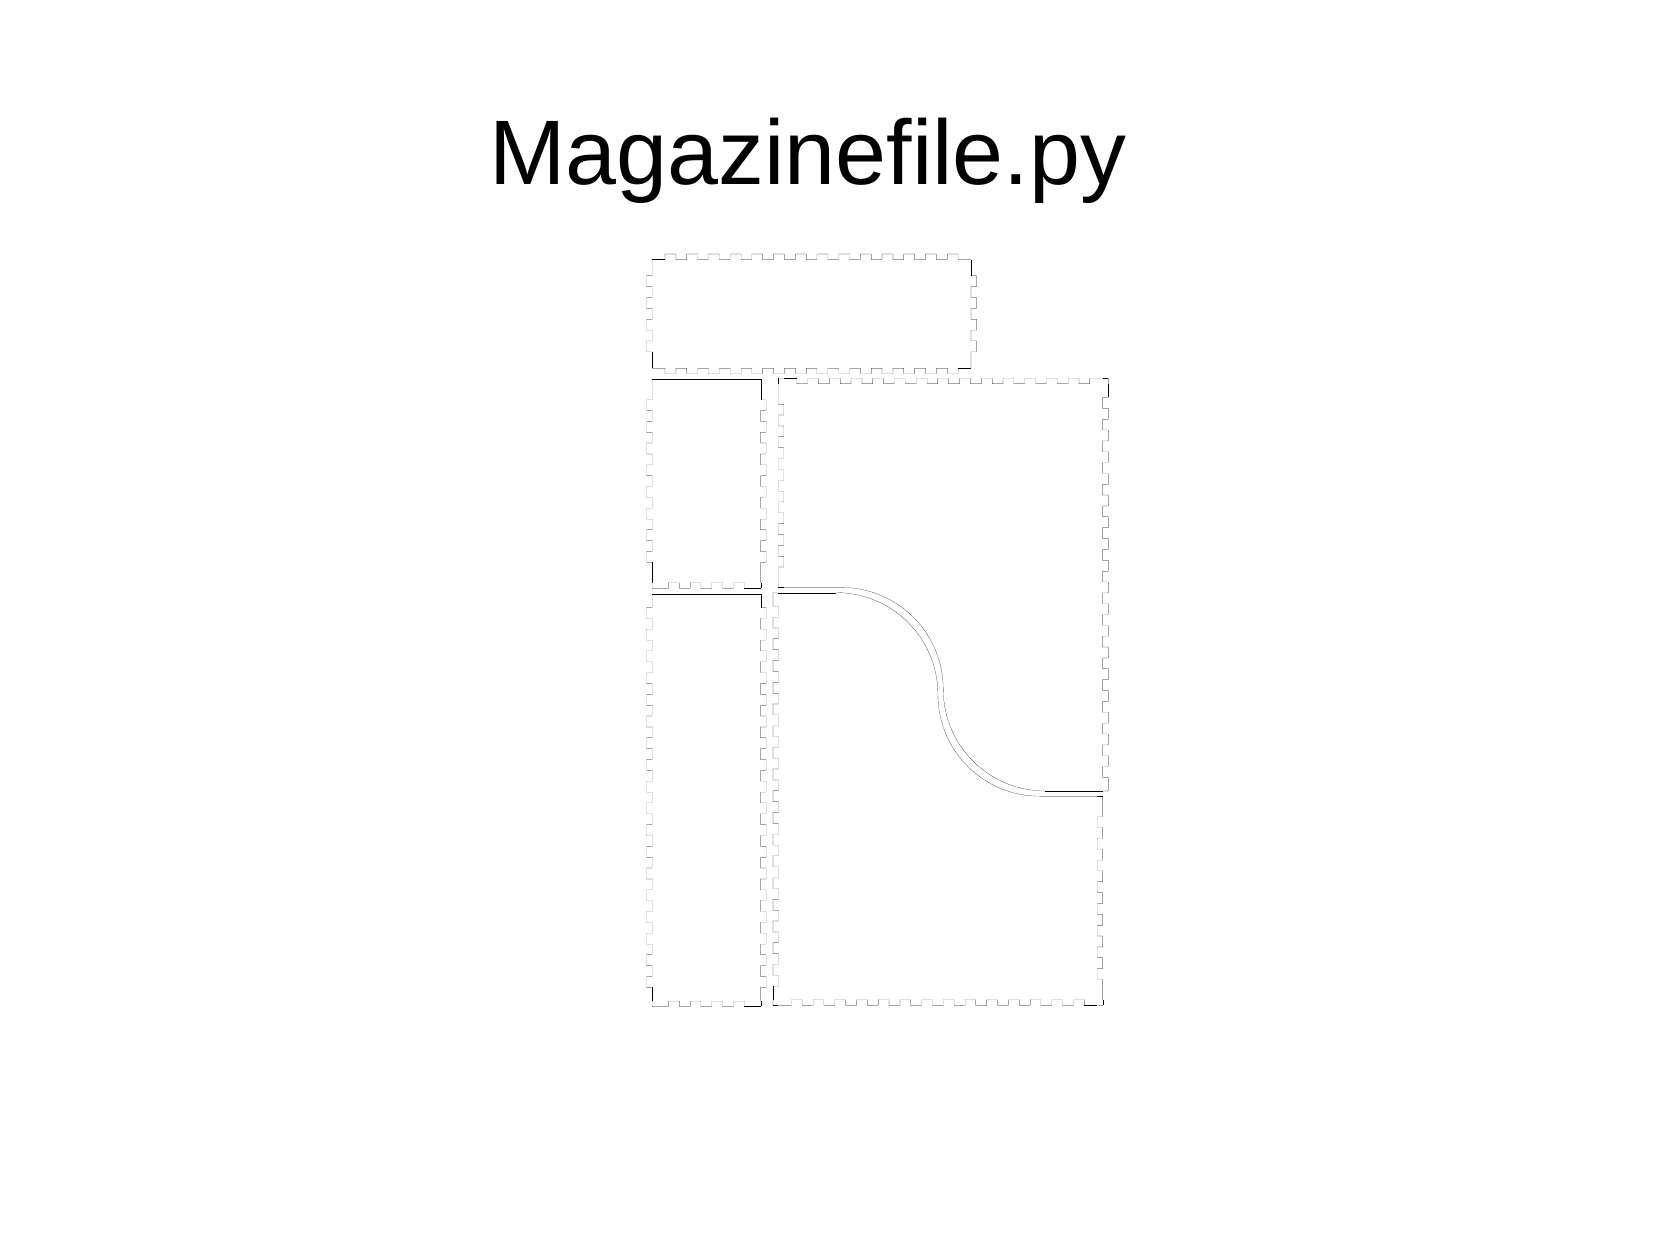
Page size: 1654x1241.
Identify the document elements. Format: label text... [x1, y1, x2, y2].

picture [643, 257, 1115, 1010]
title Magazinefile.py [82, 49, 1571, 257]
